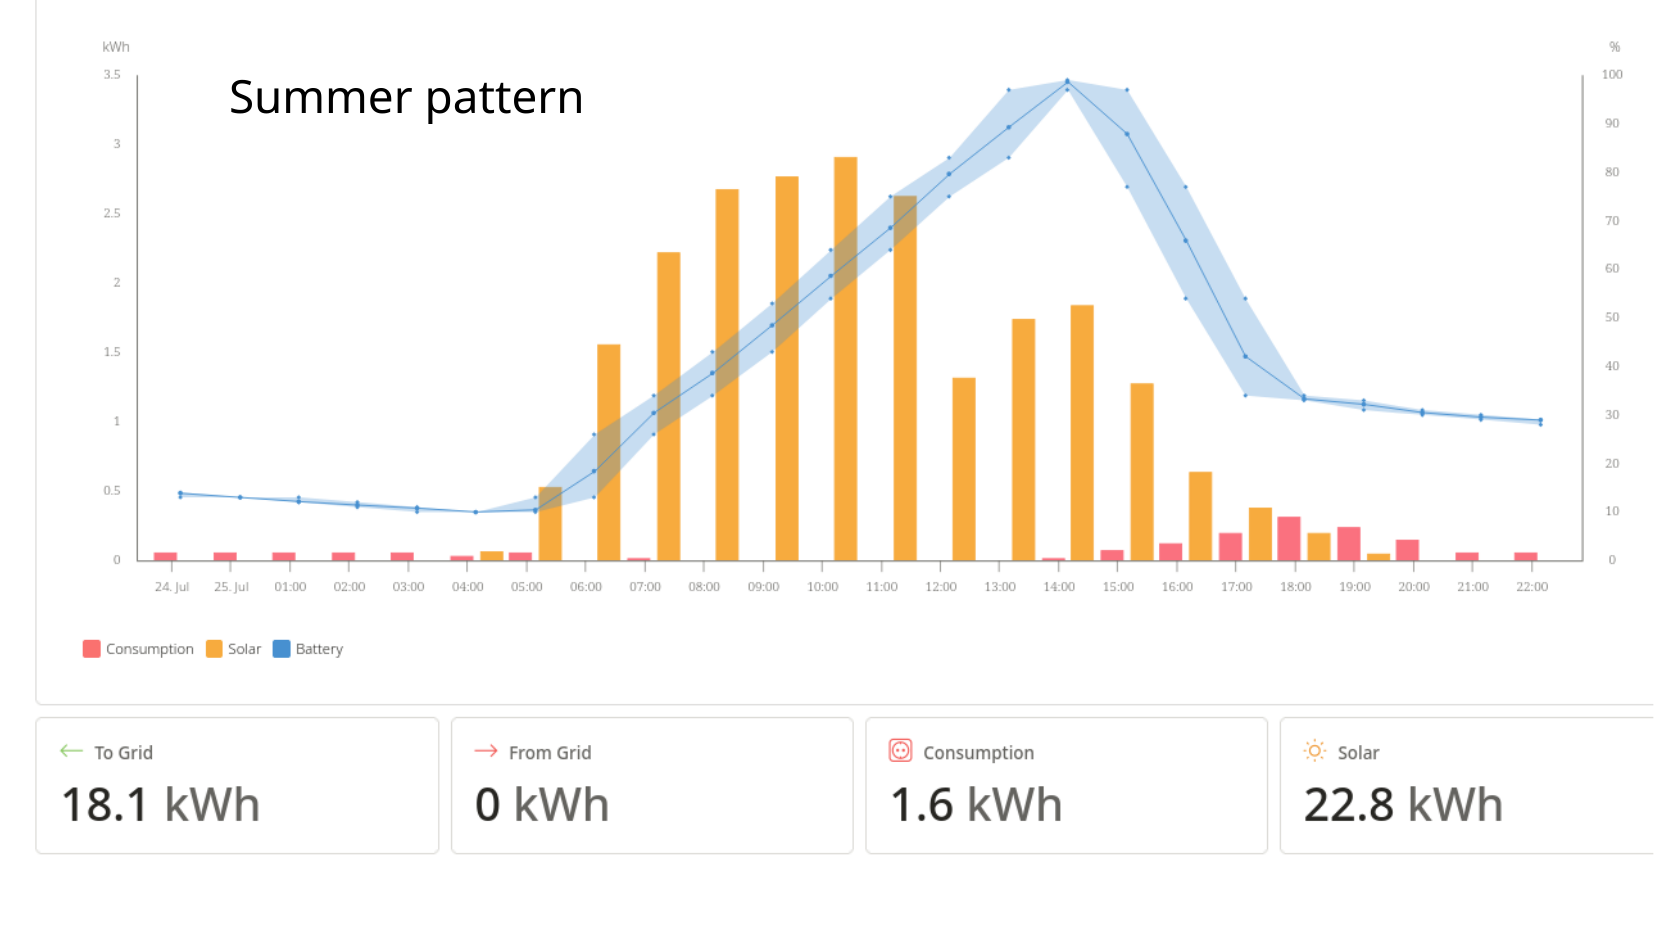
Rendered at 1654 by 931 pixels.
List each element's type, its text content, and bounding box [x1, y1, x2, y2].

picture [29, 0, 1654, 857]
text_box Summer pattern [223, 59, 591, 134]
